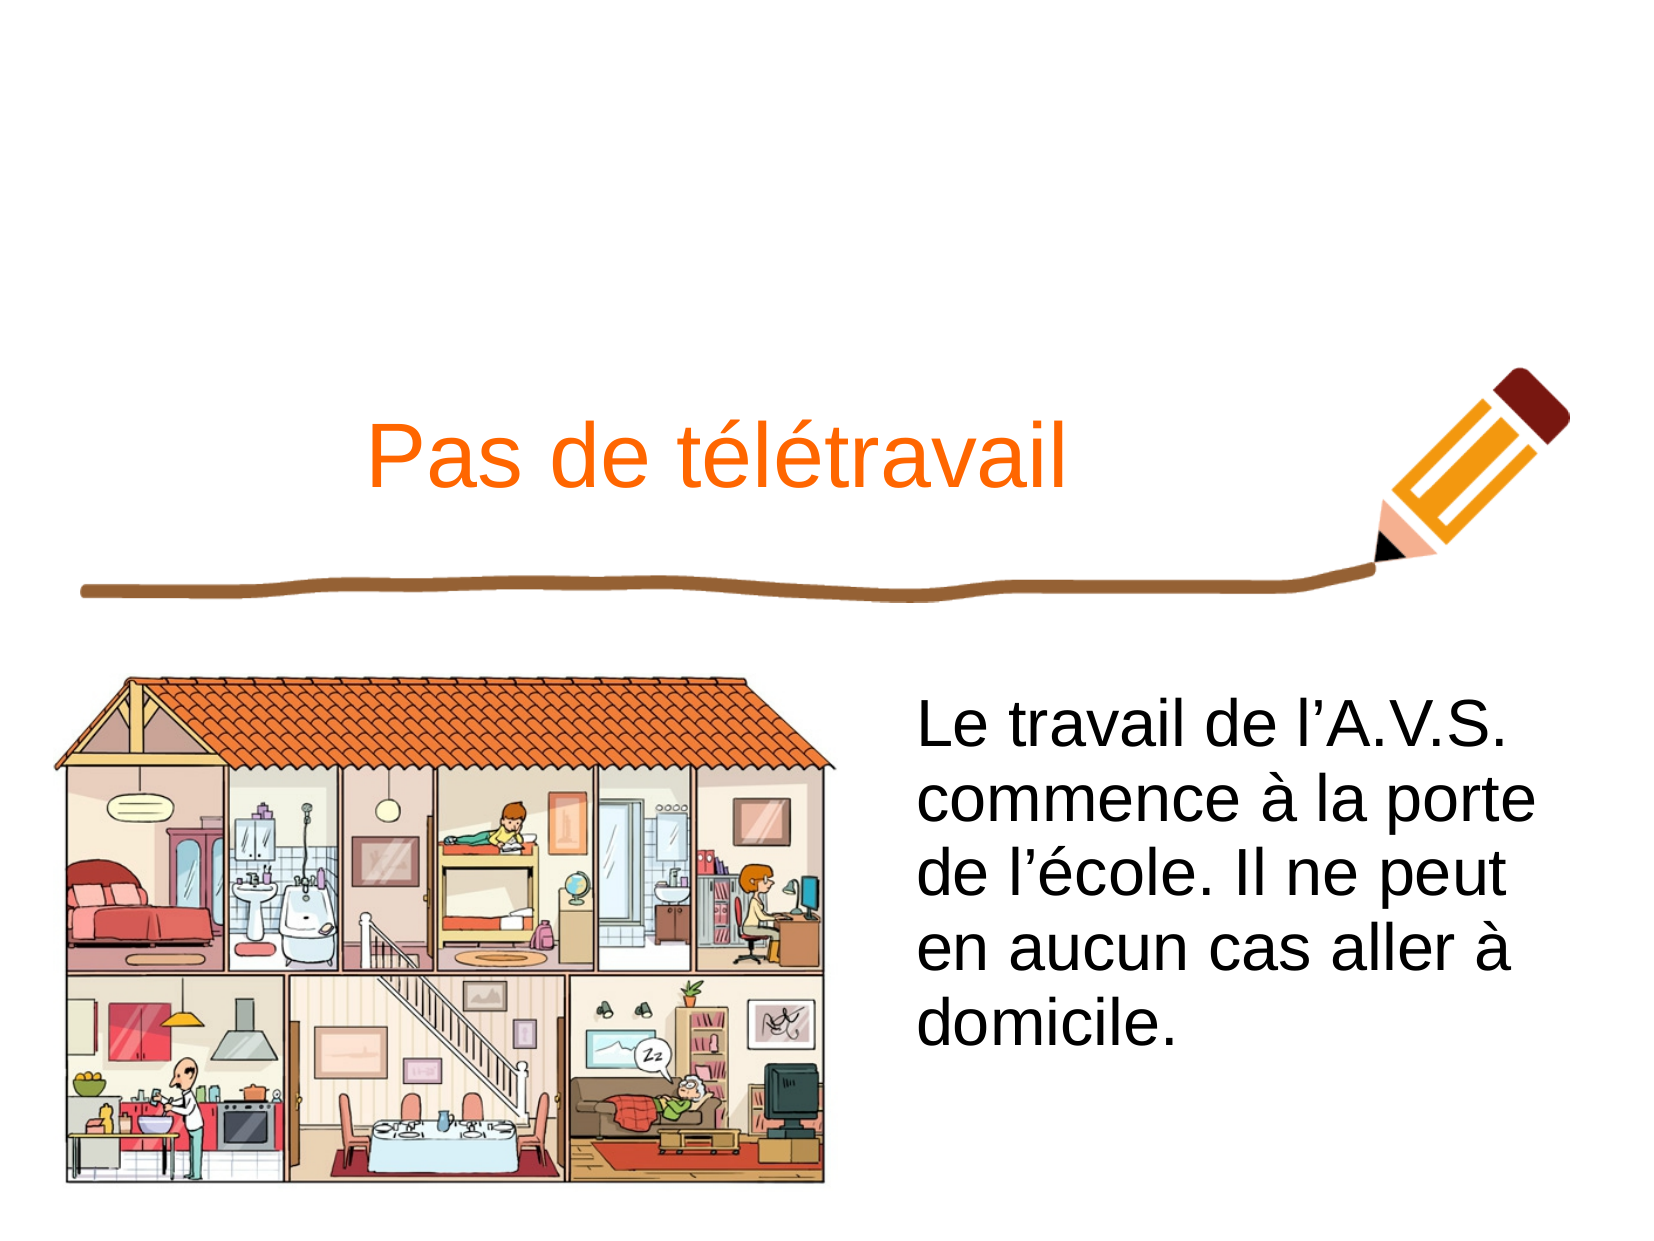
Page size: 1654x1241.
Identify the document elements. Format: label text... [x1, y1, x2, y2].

picture [80, 367, 1570, 603]
title Pas de télétravail [82, 352, 1379, 560]
list Le travail de l’A.V.S. commence à la porte de l’école. Il ne peut en aucun cas aller à domicile. [845, 685, 1572, 1177]
picture [53, 673, 838, 1192]
